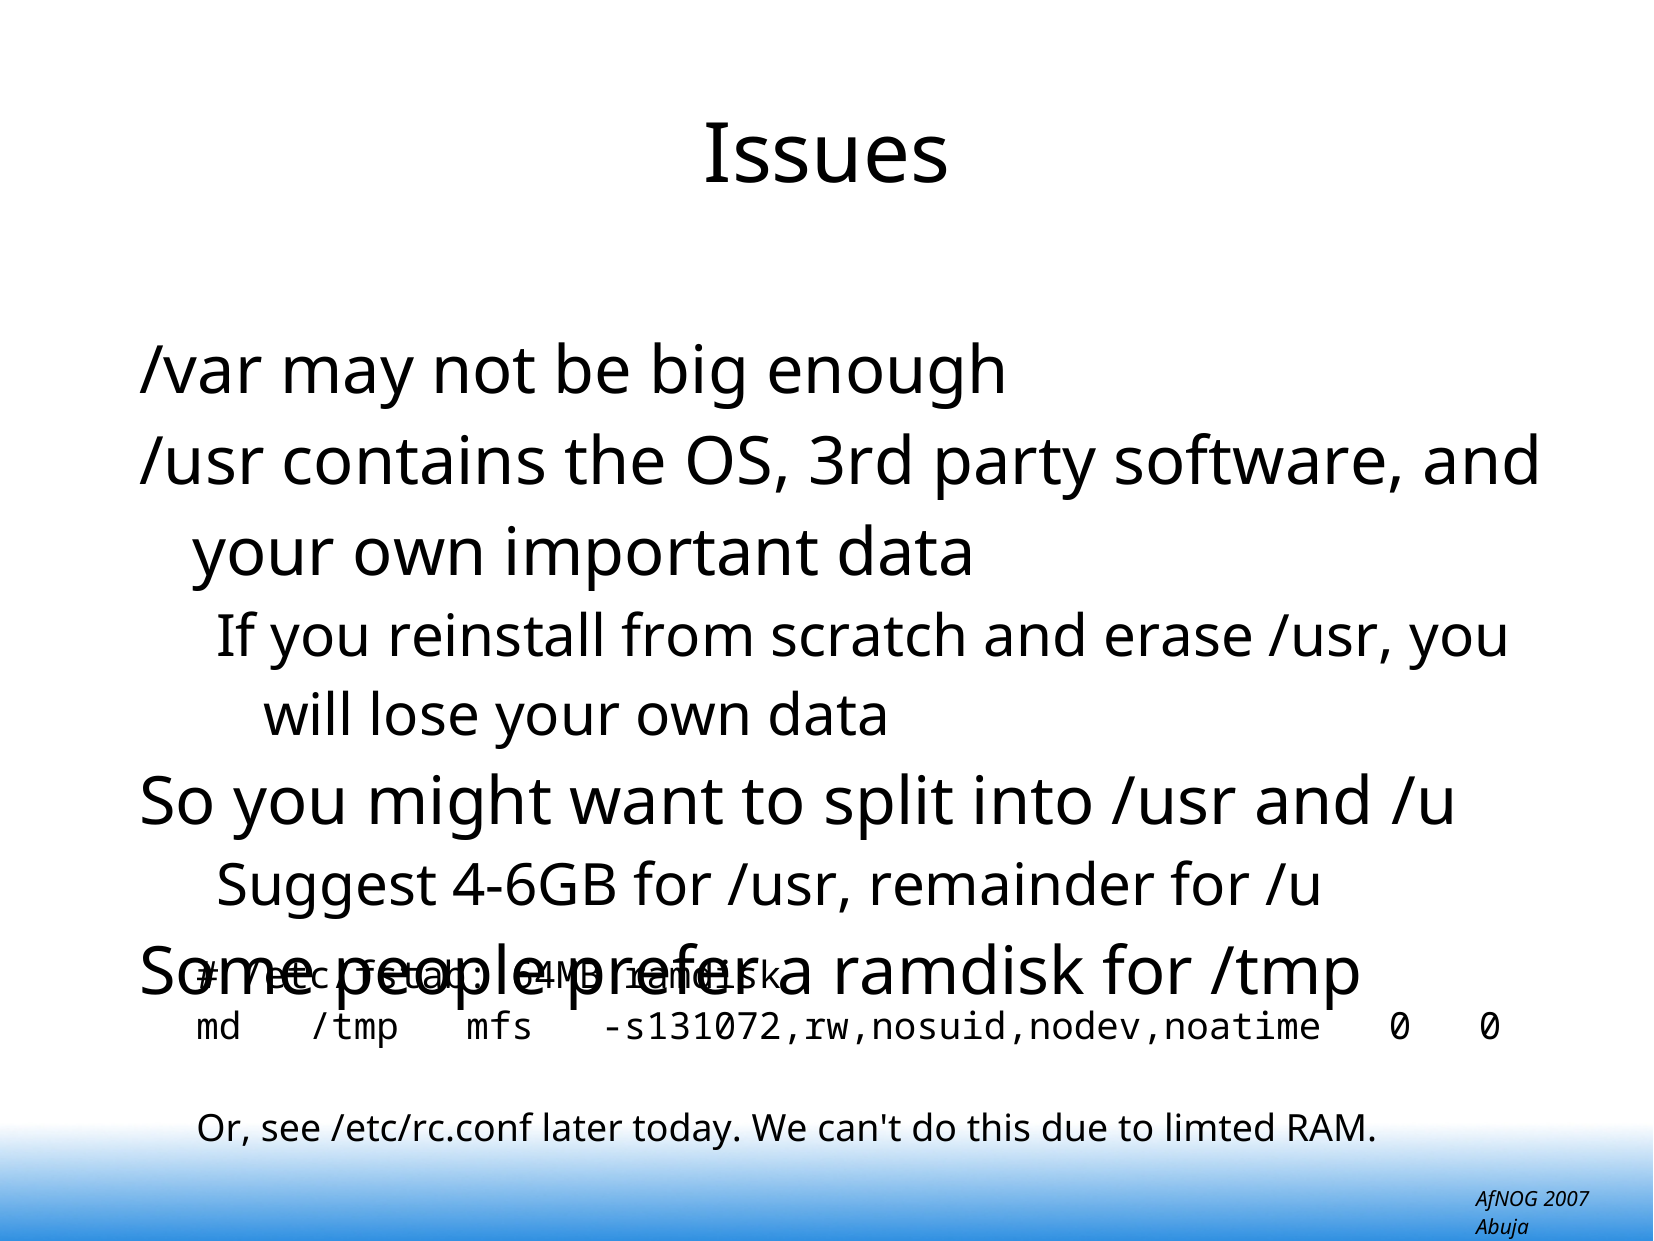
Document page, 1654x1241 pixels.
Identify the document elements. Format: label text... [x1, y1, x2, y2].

picture [1046, 1133, 1056, 1139]
picture [651, 1133, 662, 1139]
picture [479, 1133, 490, 1139]
picture [1259, 1133, 1269, 1139]
picture [840, 1133, 850, 1139]
picture [940, 1133, 951, 1139]
picture [696, 1133, 706, 1139]
picture [203, 1133, 218, 1138]
title Issues [121, 46, 1534, 254]
text_box # /etc/fstab: 64MB ramdisk md /tmp mfs -s131072,rw,nosuid,nodev,noatime 0 0 Or, see /etc/rc.conf later today. We can't do this due to limted RAM. [196, 948, 1577, 1120]
picture [1069, 1133, 1080, 1139]
picture [0, 1122, 1653, 1241]
picture [1137, 1133, 1148, 1139]
picture [556, 1133, 566, 1139]
picture [917, 1133, 927, 1139]
list /var may not be big enough /usr contains the OS, 3rd party software, and your own important data If you reinstall from scratch and erase /usr, you will lose your own data So you might want to split into /usr and /u Suggest 4-6GB for /usr, remainder for /u Some people prefer a ramdisk for /tmp [121, 322, 1561, 1133]
picture [674, 1133, 684, 1139]
